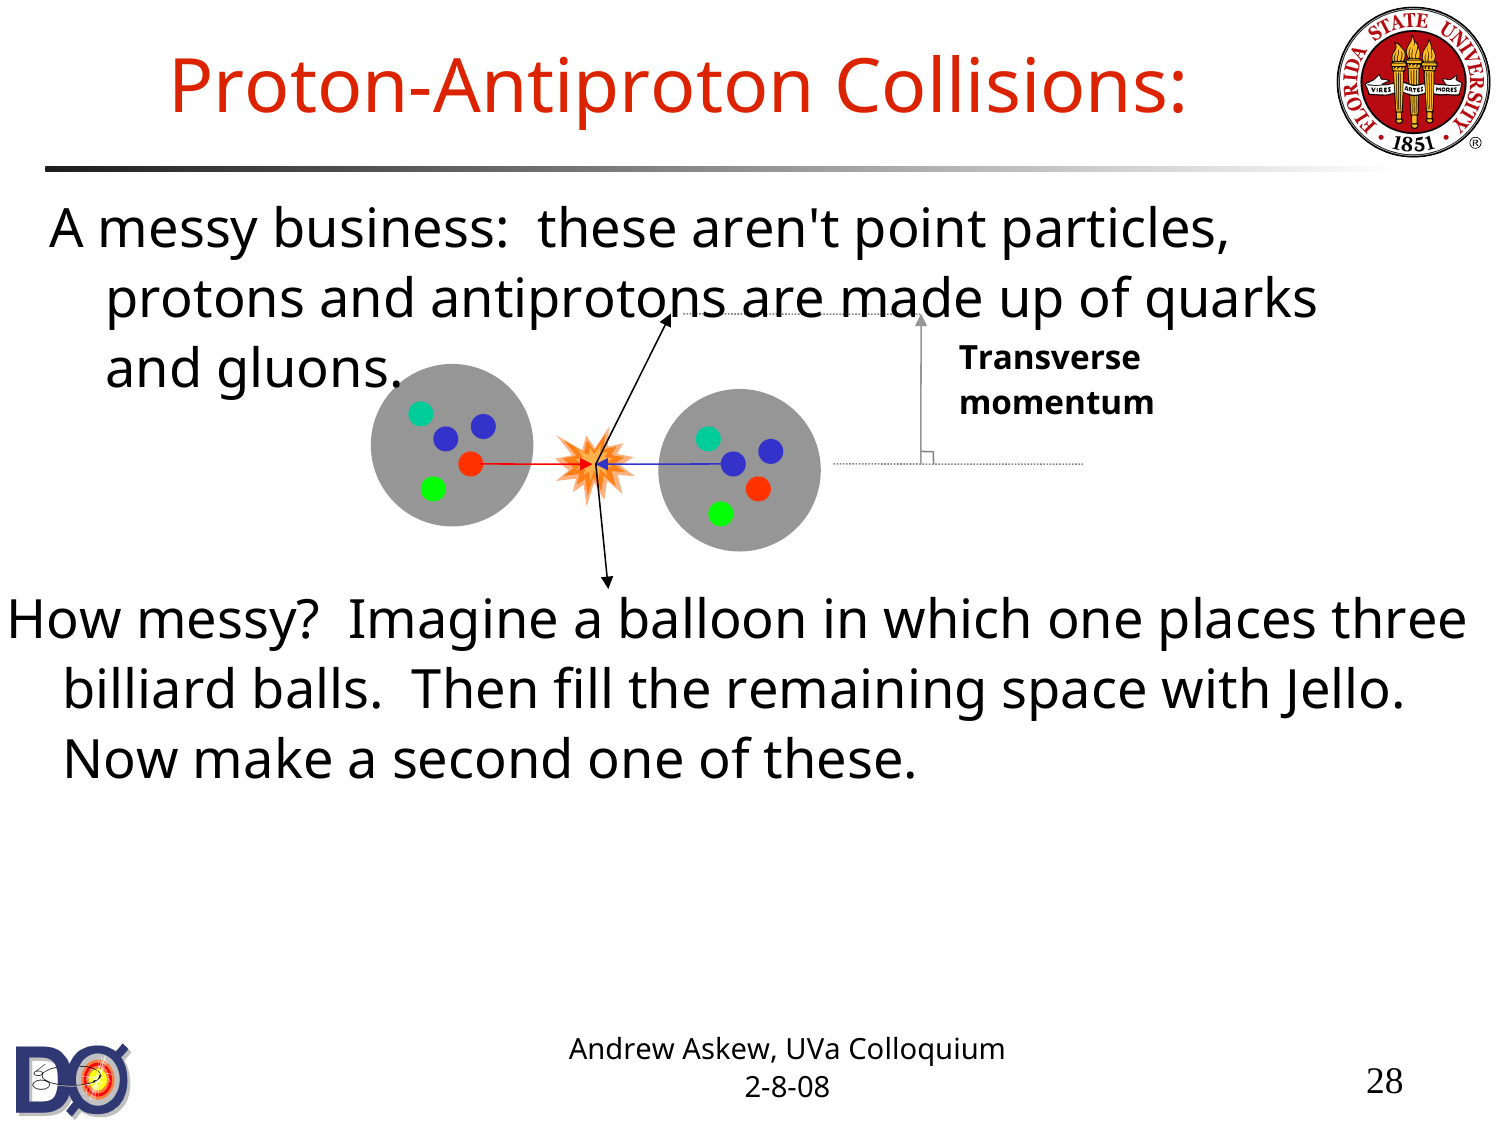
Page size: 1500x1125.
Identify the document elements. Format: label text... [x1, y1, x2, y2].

text_box How messy? Imagine a balloon in which one places three billiard balls. Then fill the remaining space with Jello. Now make a second one of these. [6, 582, 1500, 763]
picture [9, 1042, 134, 1122]
list A messy business: these aren't point particles, protons and antiprotons are made up of quarks and gluons. [49, 190, 1408, 582]
list A messy business: these aren't point particles, protons and antiprotons are made up of quarks and gluons. [49, 763, 1408, 974]
picture [1335, 5, 1492, 159]
title Proton-Antiproton Collisions: [168, 29, 1313, 137]
